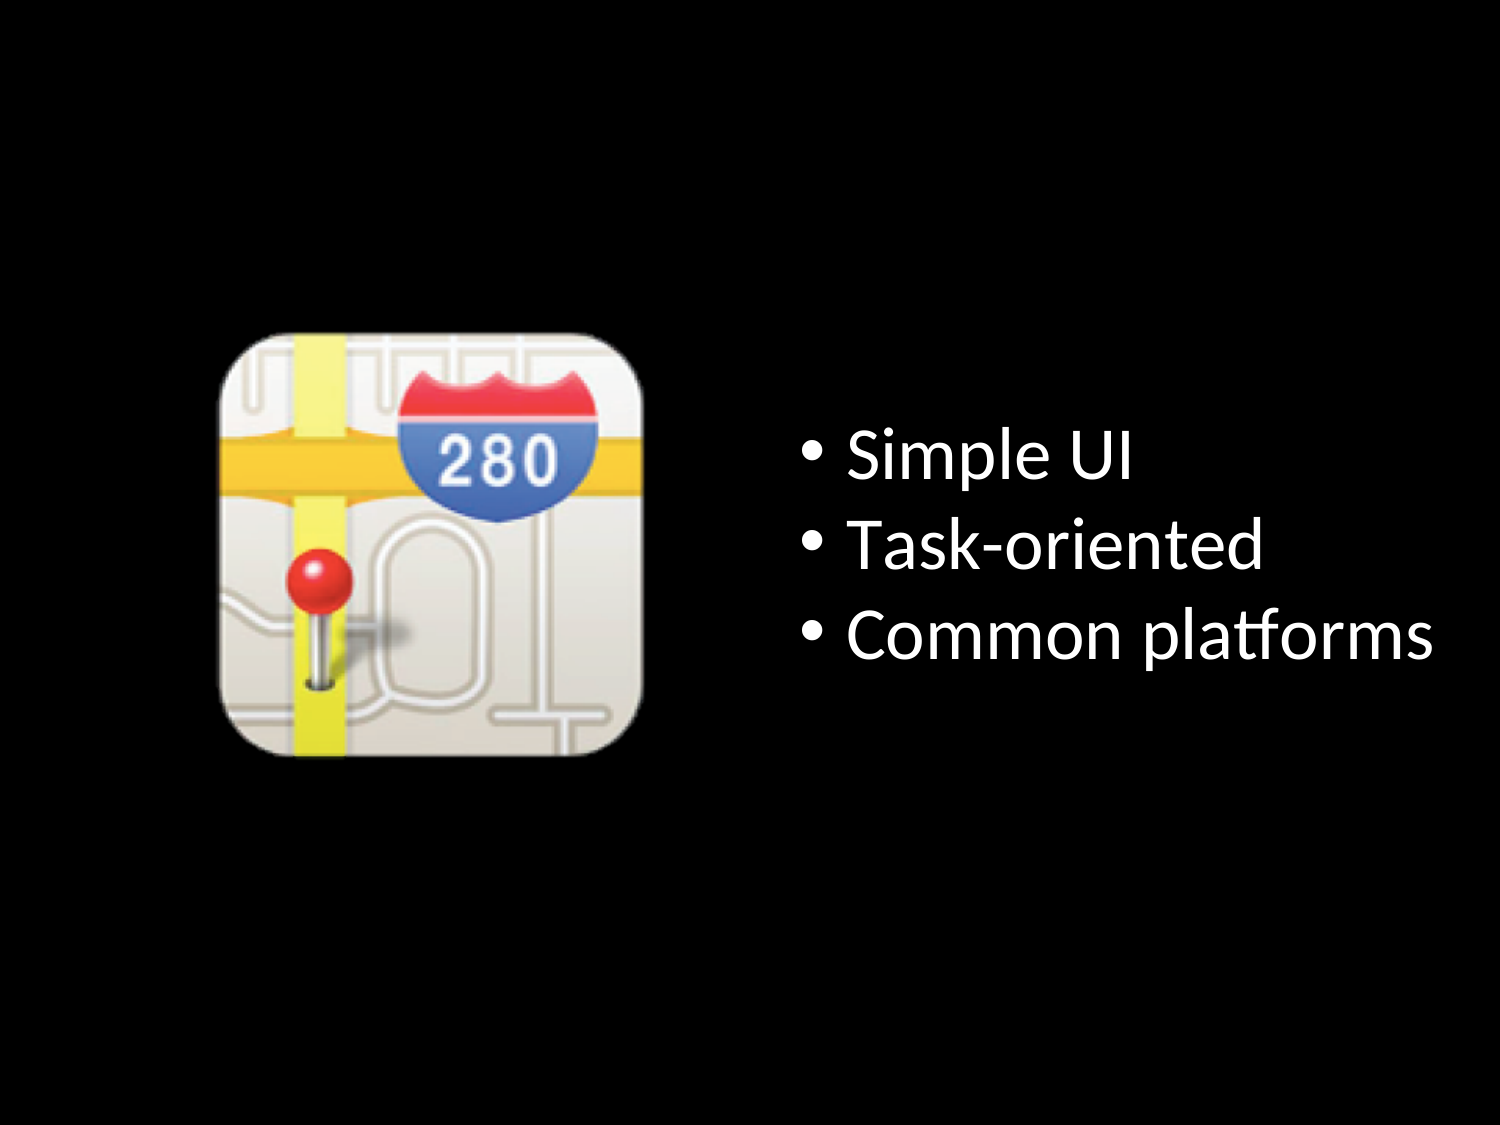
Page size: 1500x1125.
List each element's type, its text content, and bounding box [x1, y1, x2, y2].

text_box Simple UI Task-oriented Common platforms [784, 397, 1459, 683]
picture [135, 302, 730, 791]
